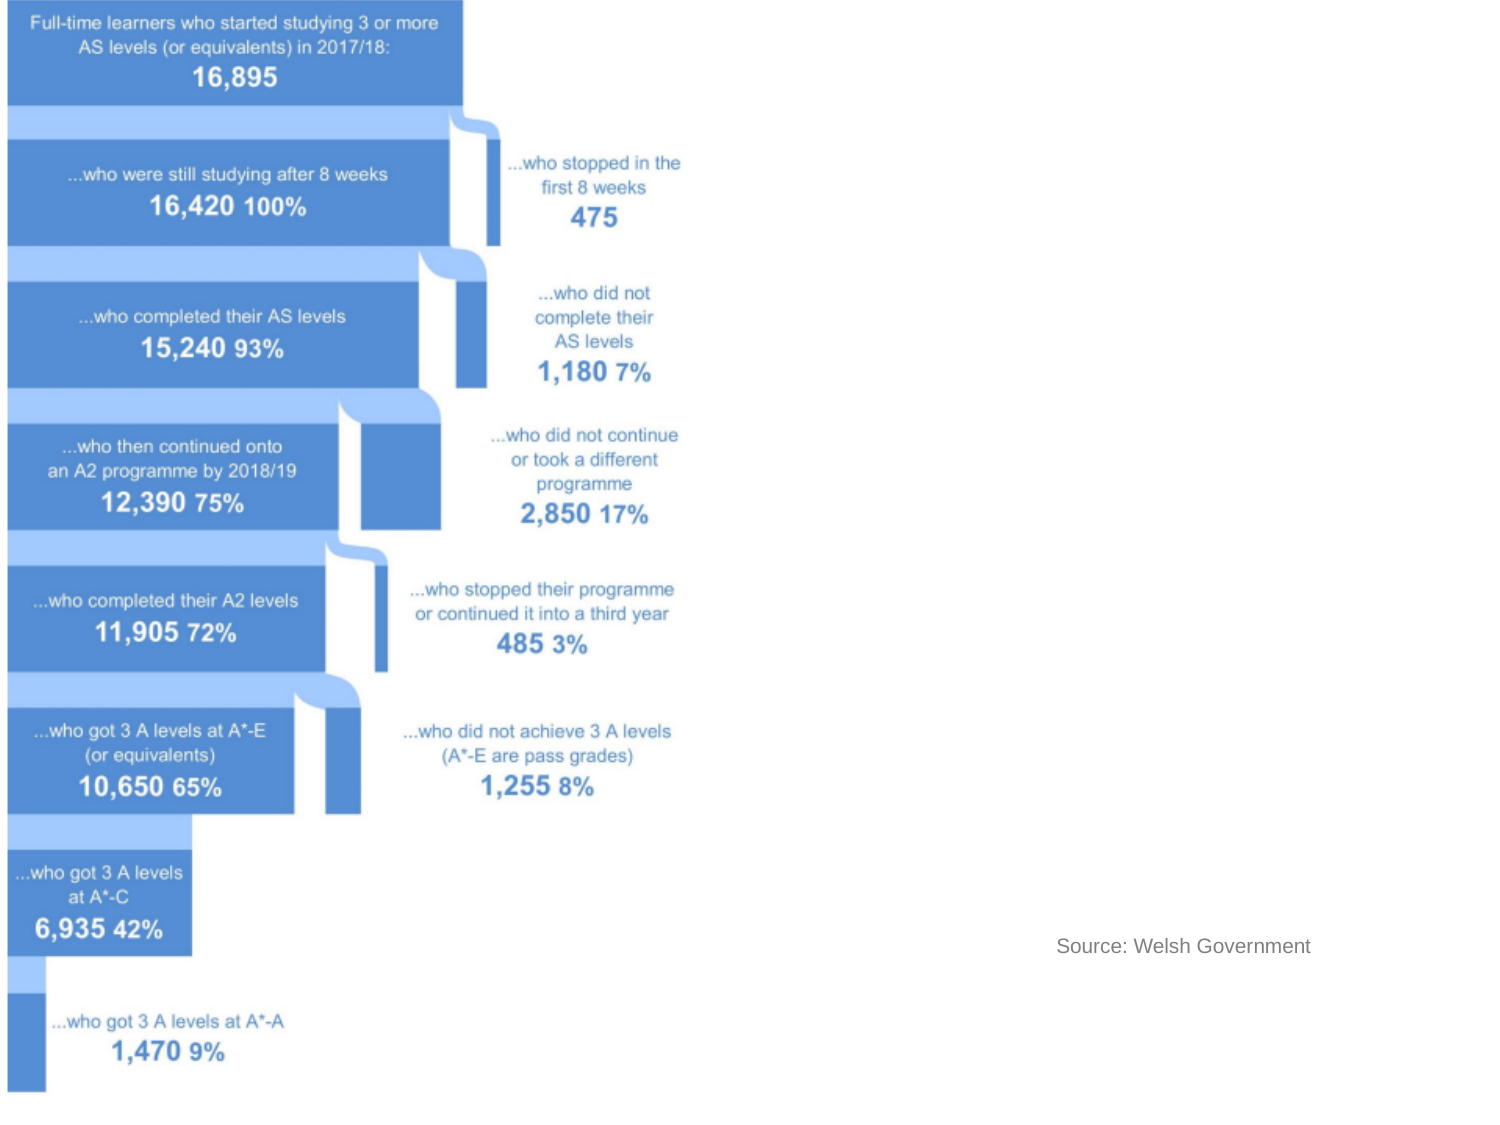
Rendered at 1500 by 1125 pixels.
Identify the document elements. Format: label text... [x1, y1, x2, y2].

picture [0, 0, 729, 1105]
text_box Source: Welsh Government [1041, 925, 1478, 966]
